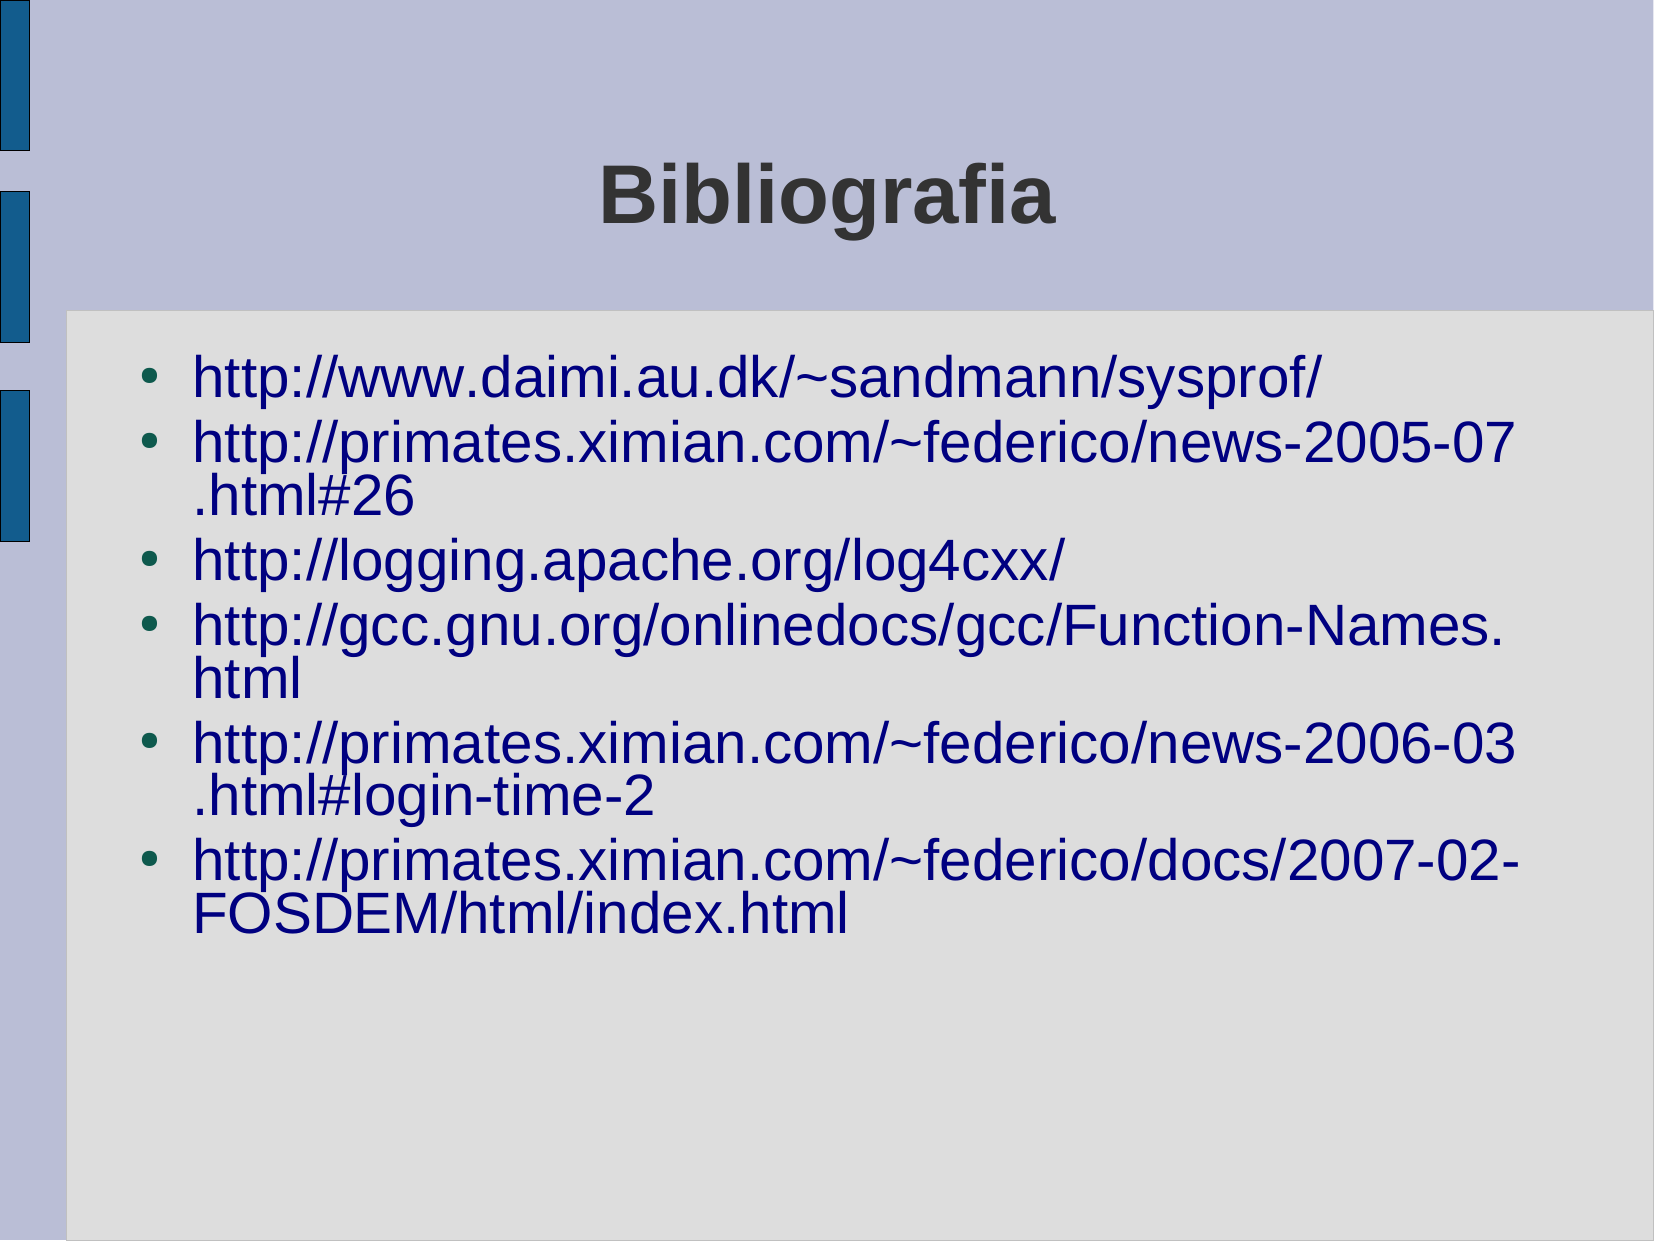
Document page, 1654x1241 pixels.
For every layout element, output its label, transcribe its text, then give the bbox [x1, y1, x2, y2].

list http://www.daimi.au.dk/~sandmann/sysprof/ http://primates.ximian.com/~federico/news-2005-07.html#26 http://logging.apache.org/log4cxx/ http://gcc.gnu.org/onlinedocs/gcc/Function-Names.html http://primates.ximian.com/~federico/news-2006-03.html#login-time-2 http://primates.ximian.com/~federico/docs/2007-02-FOSDEM/html/index.html [121, 344, 1534, 1127]
title Bibliografia [121, 91, 1534, 299]
